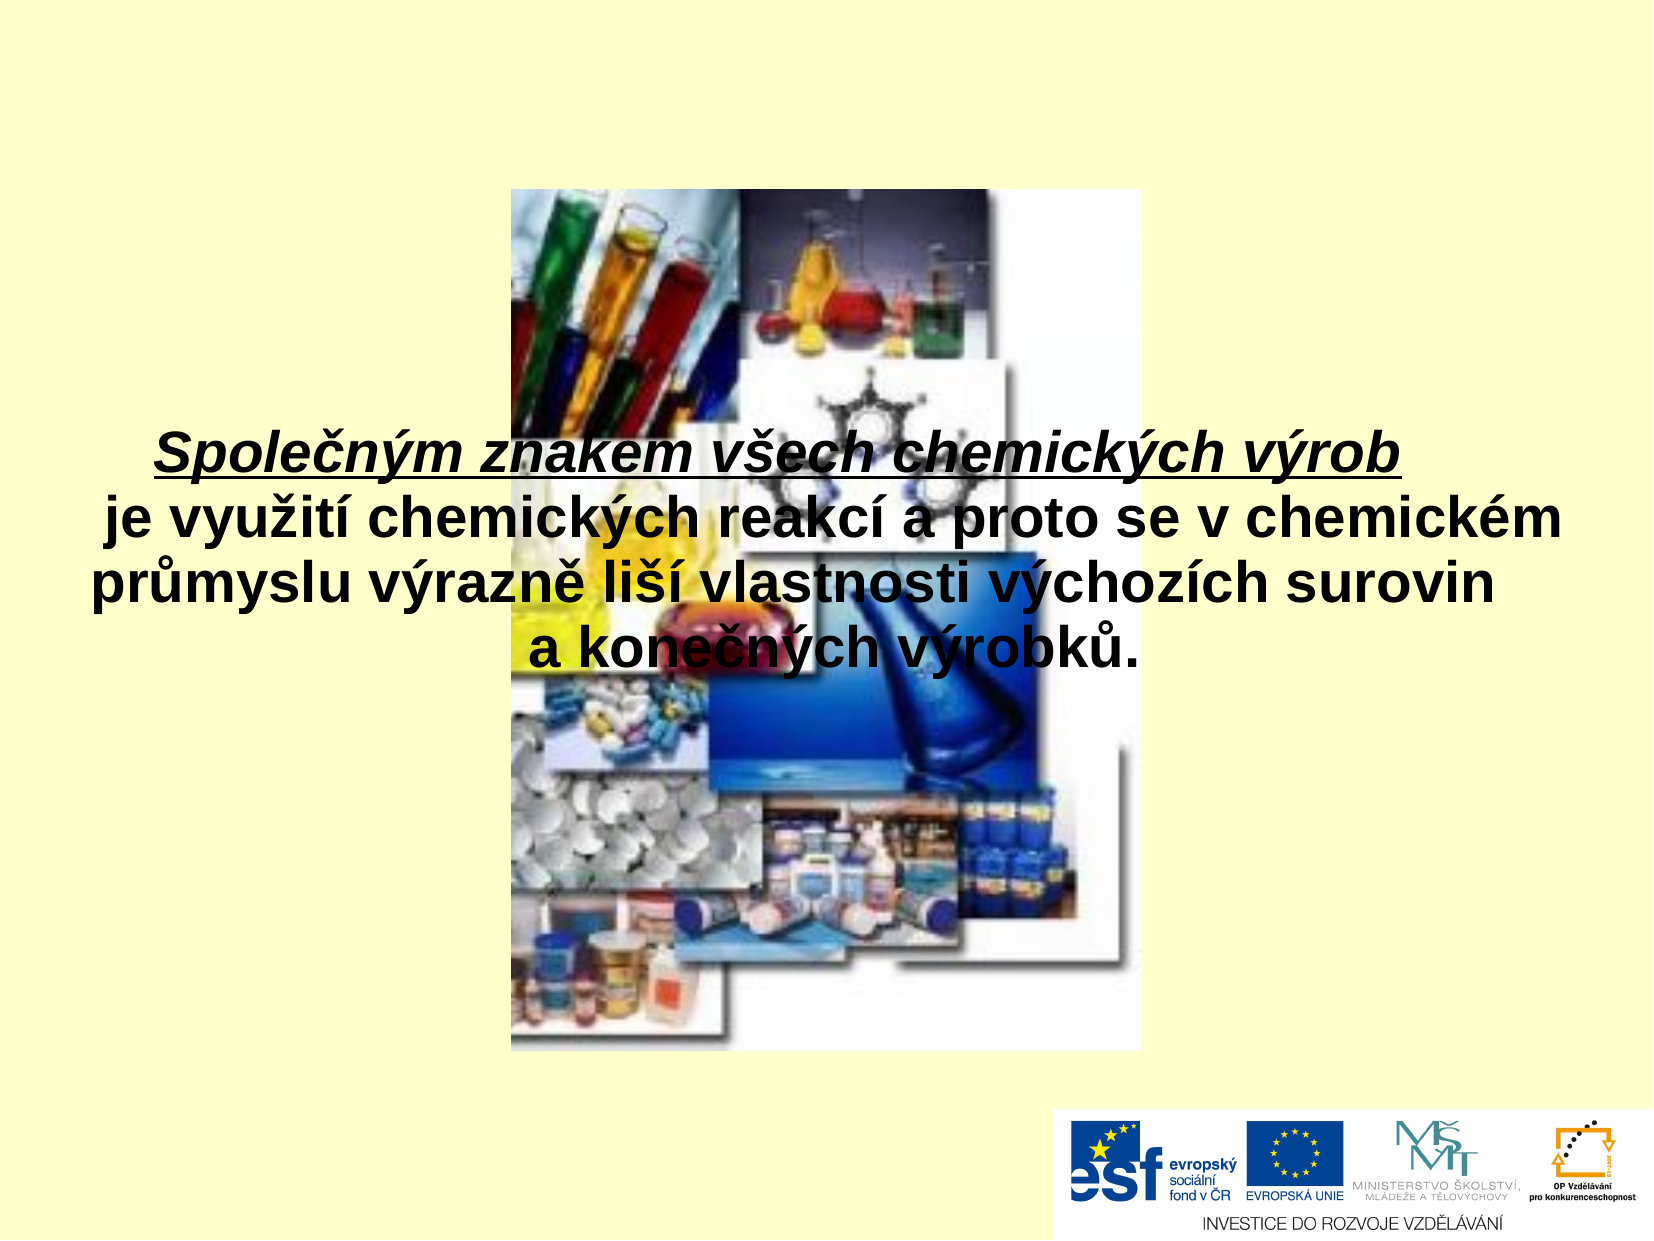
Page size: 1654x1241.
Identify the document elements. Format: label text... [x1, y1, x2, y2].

picture [511, 791, 1142, 1052]
picture [511, 189, 1142, 419]
list Společným znakem všech chemických výrob je využití chemických reakcí a proto se v chemickém průmyslu výrazně liší vlastnosti výchozích surovin a konečných výrobků. [82, 419, 1571, 791]
picture [1053, 1109, 1654, 1241]
